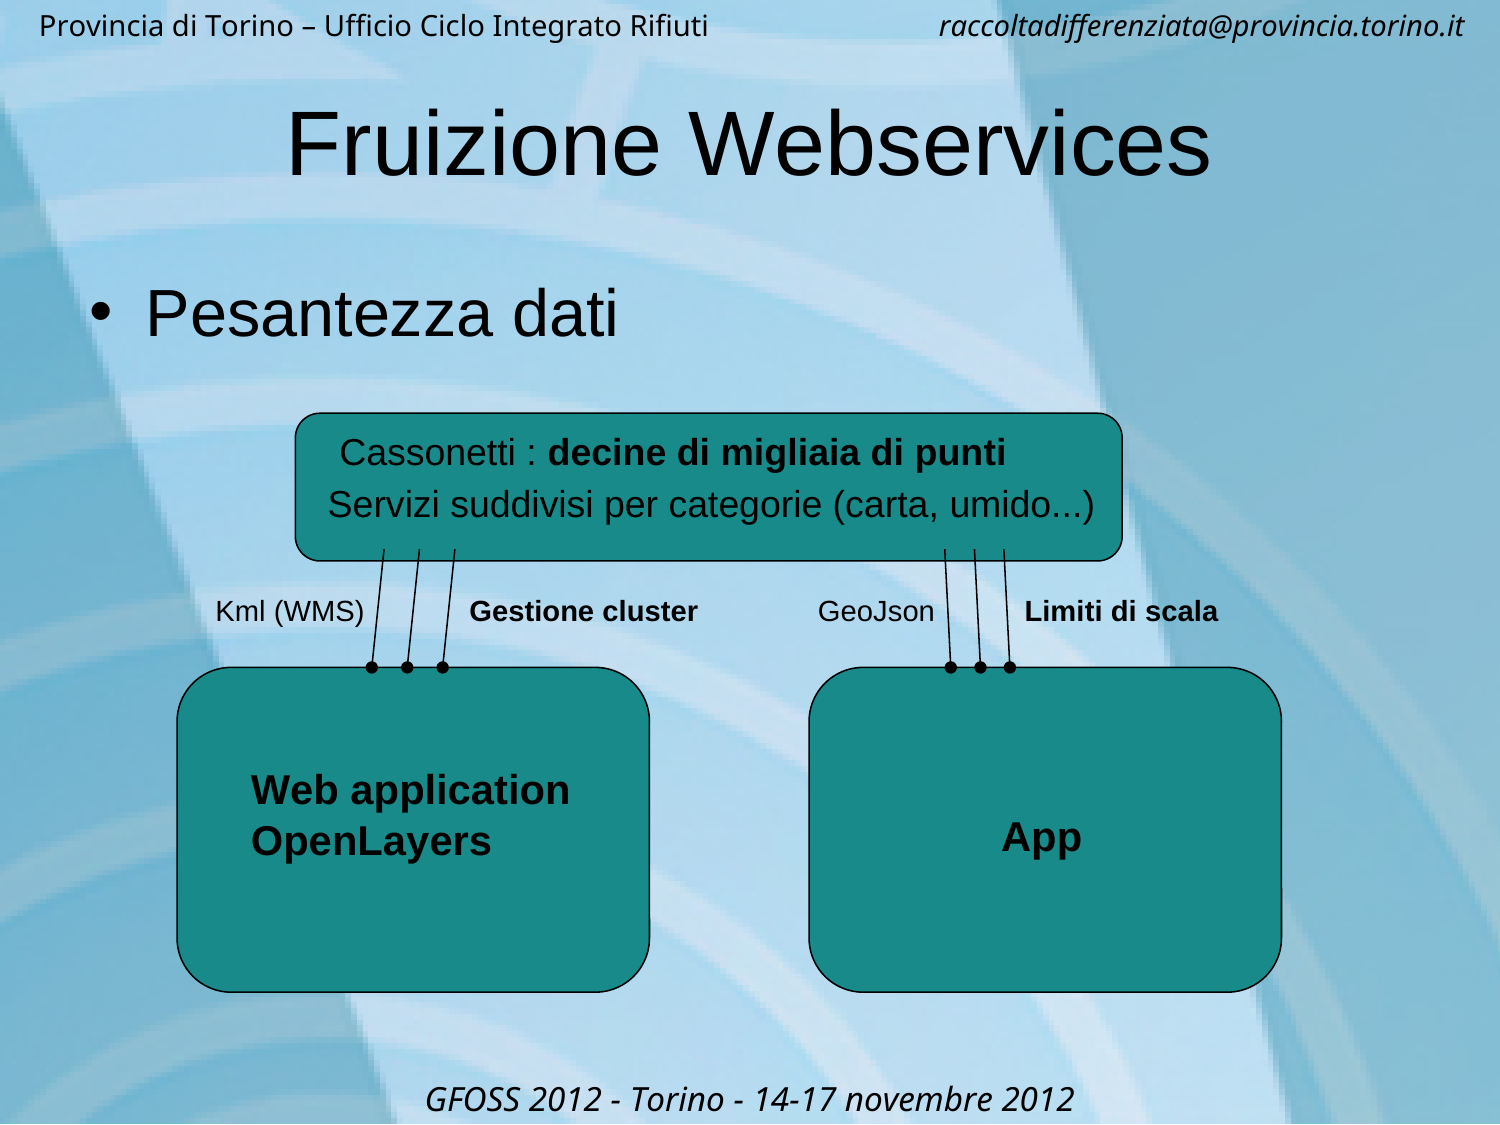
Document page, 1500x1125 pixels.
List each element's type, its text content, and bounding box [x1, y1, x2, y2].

text_box GeoJson [803, 584, 951, 635]
title Fruizione Webservices [75, 20, 1426, 257]
text_box App [986, 802, 1164, 892]
text_box Limiti di scala [1009, 584, 1276, 635]
text_box [177, 667, 650, 993]
text_box [809, 667, 1282, 993]
list Pesantezza dati [75, 262, 1426, 1005]
text_box Gestione cluster [454, 584, 739, 635]
text_box Servizi suddivisi per categorie (carta, umido...) [312, 472, 1152, 533]
text_box Kml (WMS) [200, 584, 390, 635]
text_box Cassonetti : decine di migliaia di punti [324, 420, 1063, 472]
text_box [295, 413, 1123, 561]
text_box Web application OpenLayers [236, 755, 591, 871]
